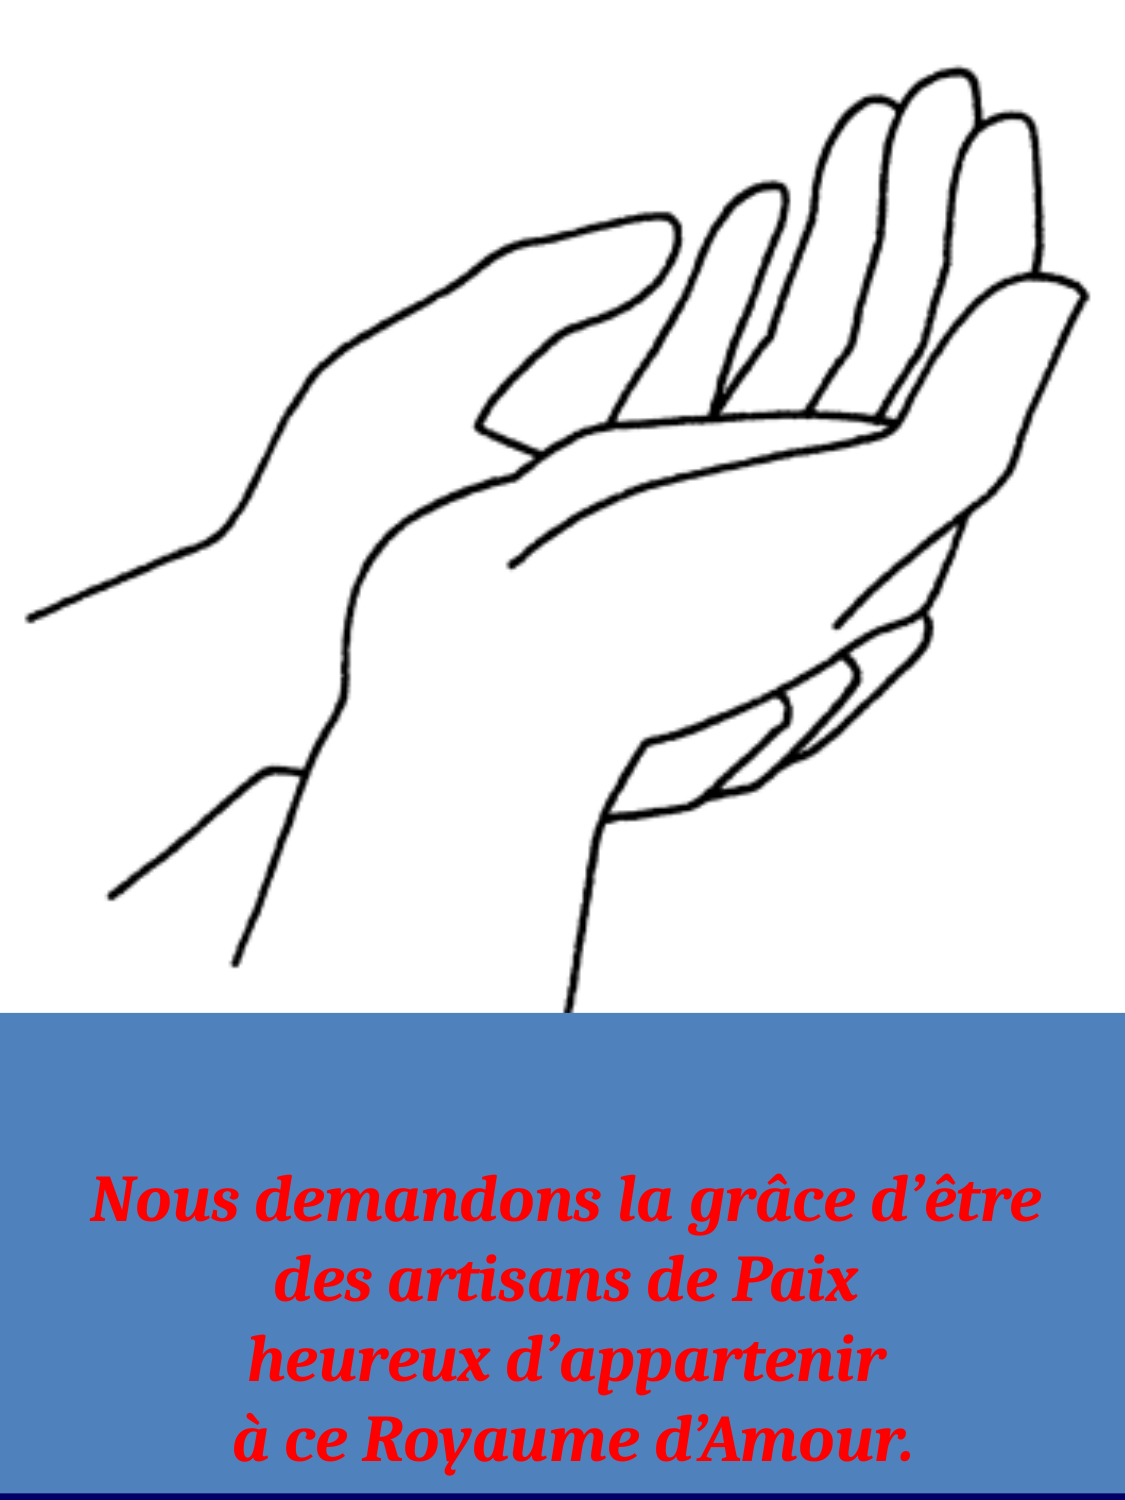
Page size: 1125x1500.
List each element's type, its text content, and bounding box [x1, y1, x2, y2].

picture [0, 0, 1125, 1012]
text_box Nous demandons la grâce d’être des artisans de Paix heureux d’appartenir à ce Royaume d’Amour. [0, 1012, 1125, 1494]
